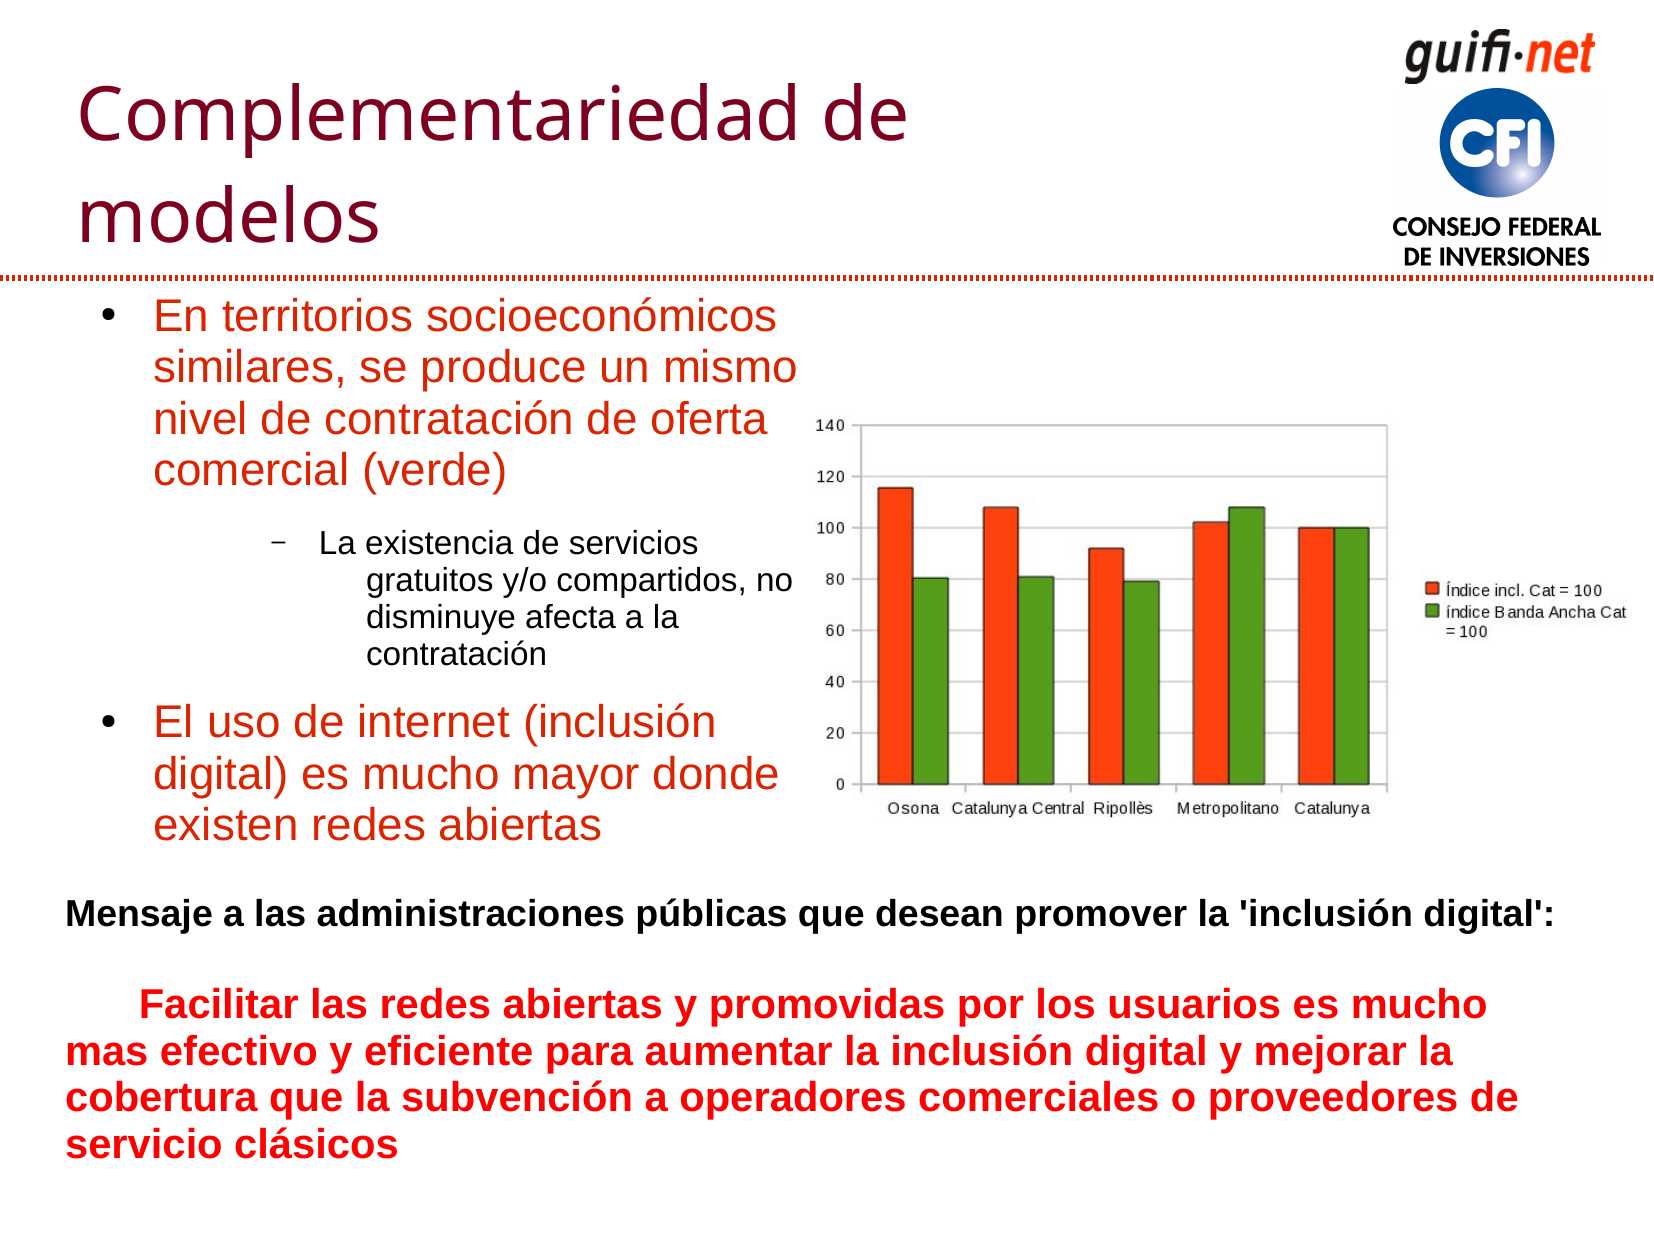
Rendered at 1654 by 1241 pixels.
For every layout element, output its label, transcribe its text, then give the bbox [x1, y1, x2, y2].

list En territorios socioeconómicos similares, se produce un mismo nivel de contratación de oferta comercial (verde) La existencia de servicios gratuitos y/o compartidos, no disminuye afecta a la contratación El uso de internet (inclusión digital) es mucho mayor donde existen redes abiertas [82, 290, 809, 885]
picture [1393, 88, 1601, 266]
title Complementariedad de modelos [76, 59, 1093, 267]
text_box Mensaje a las administraciones públicas que desean promover la 'inclusión digital': Facilitar las redes abiertas y promovidas por los usuarios es mucho mas efectivo y eficiente para aumentar la inclusión digital y mejorar la cobertura que la subvención a operadores comerciales o proveedores de servicio clásicos [50, 885, 1595, 1182]
picture [797, 407, 1638, 823]
picture [1404, 29, 1595, 84]
